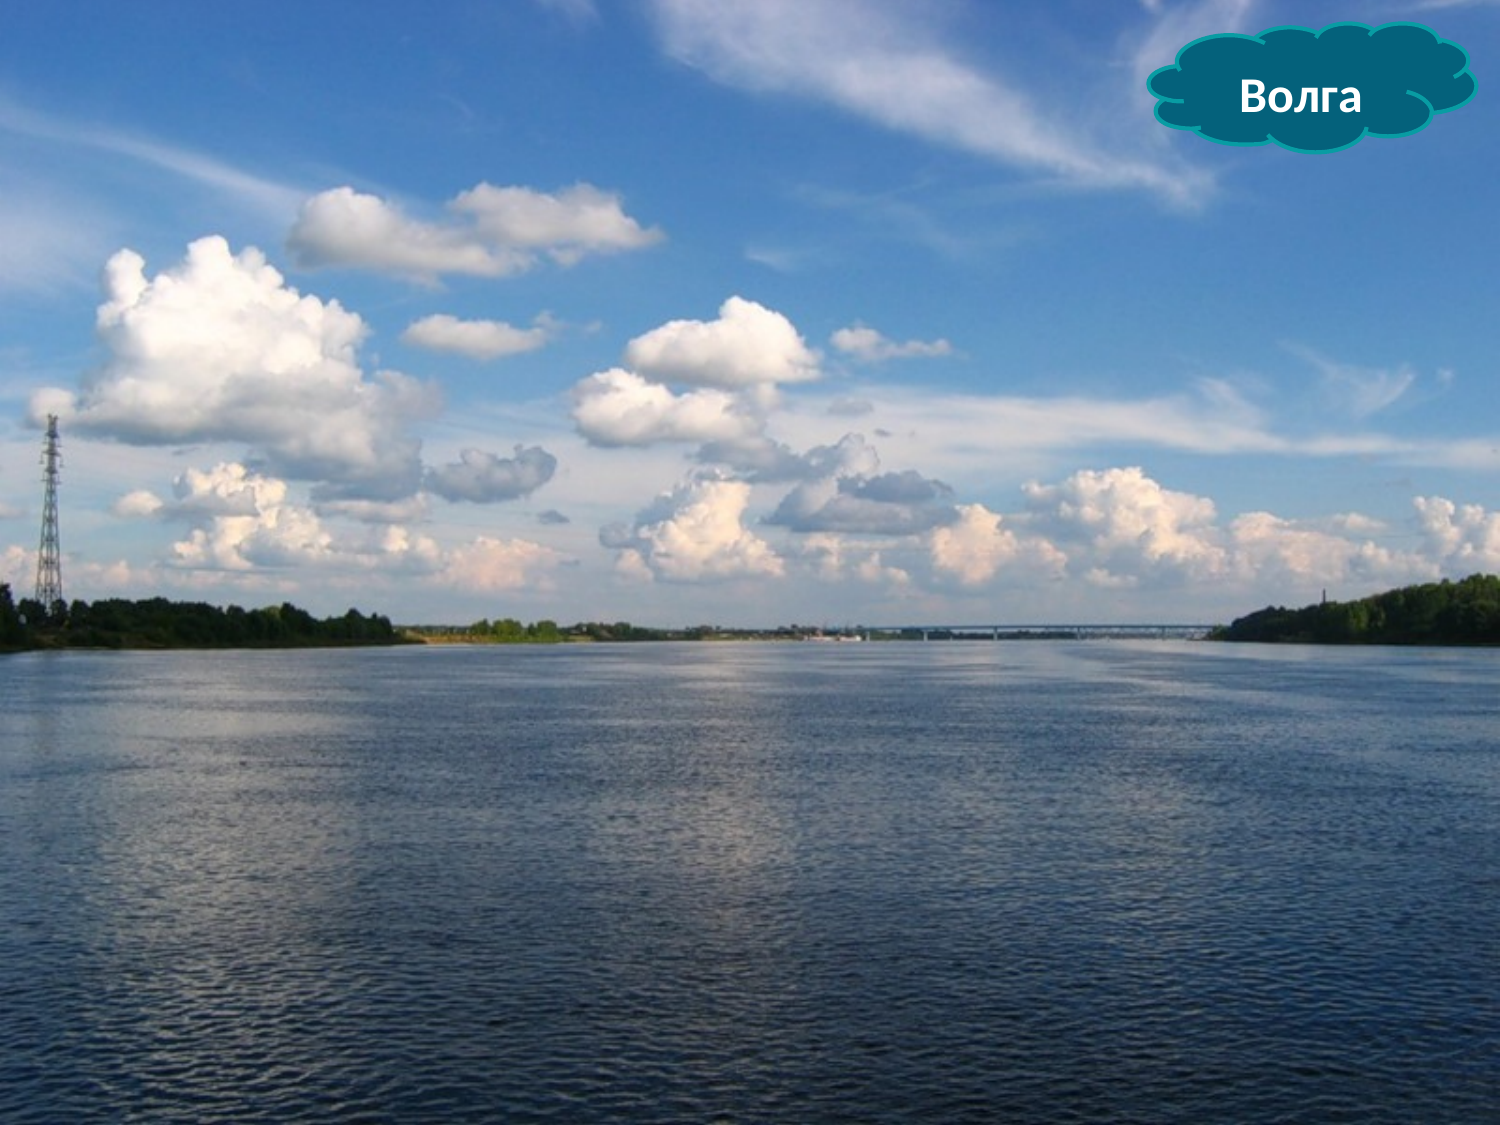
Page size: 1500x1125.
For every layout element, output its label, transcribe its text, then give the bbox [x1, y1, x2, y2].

picture [0, 0, 1500, 1125]
text_box Волга [1148, 23, 1477, 153]
